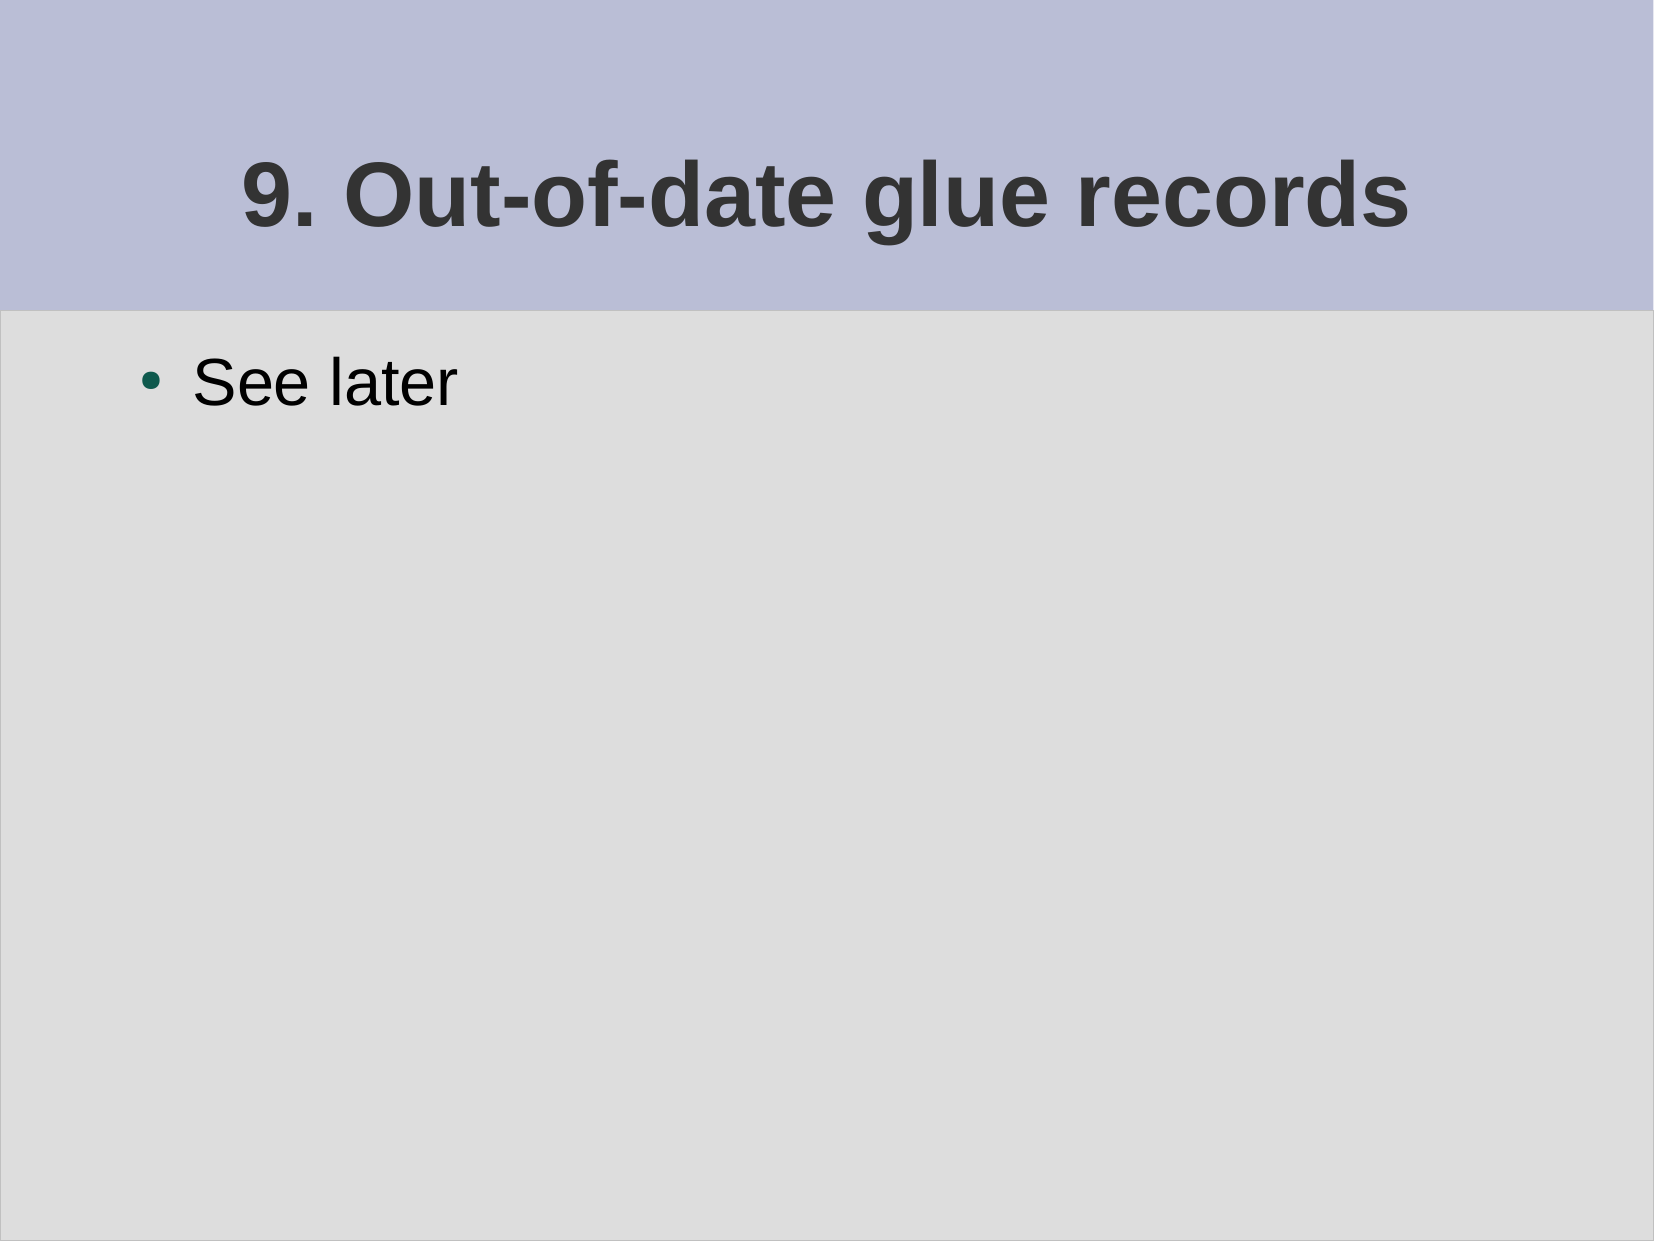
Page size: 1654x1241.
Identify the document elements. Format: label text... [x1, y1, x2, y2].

list See later [121, 344, 1534, 1127]
title 9. Out-of-date glue records [121, 91, 1534, 299]
